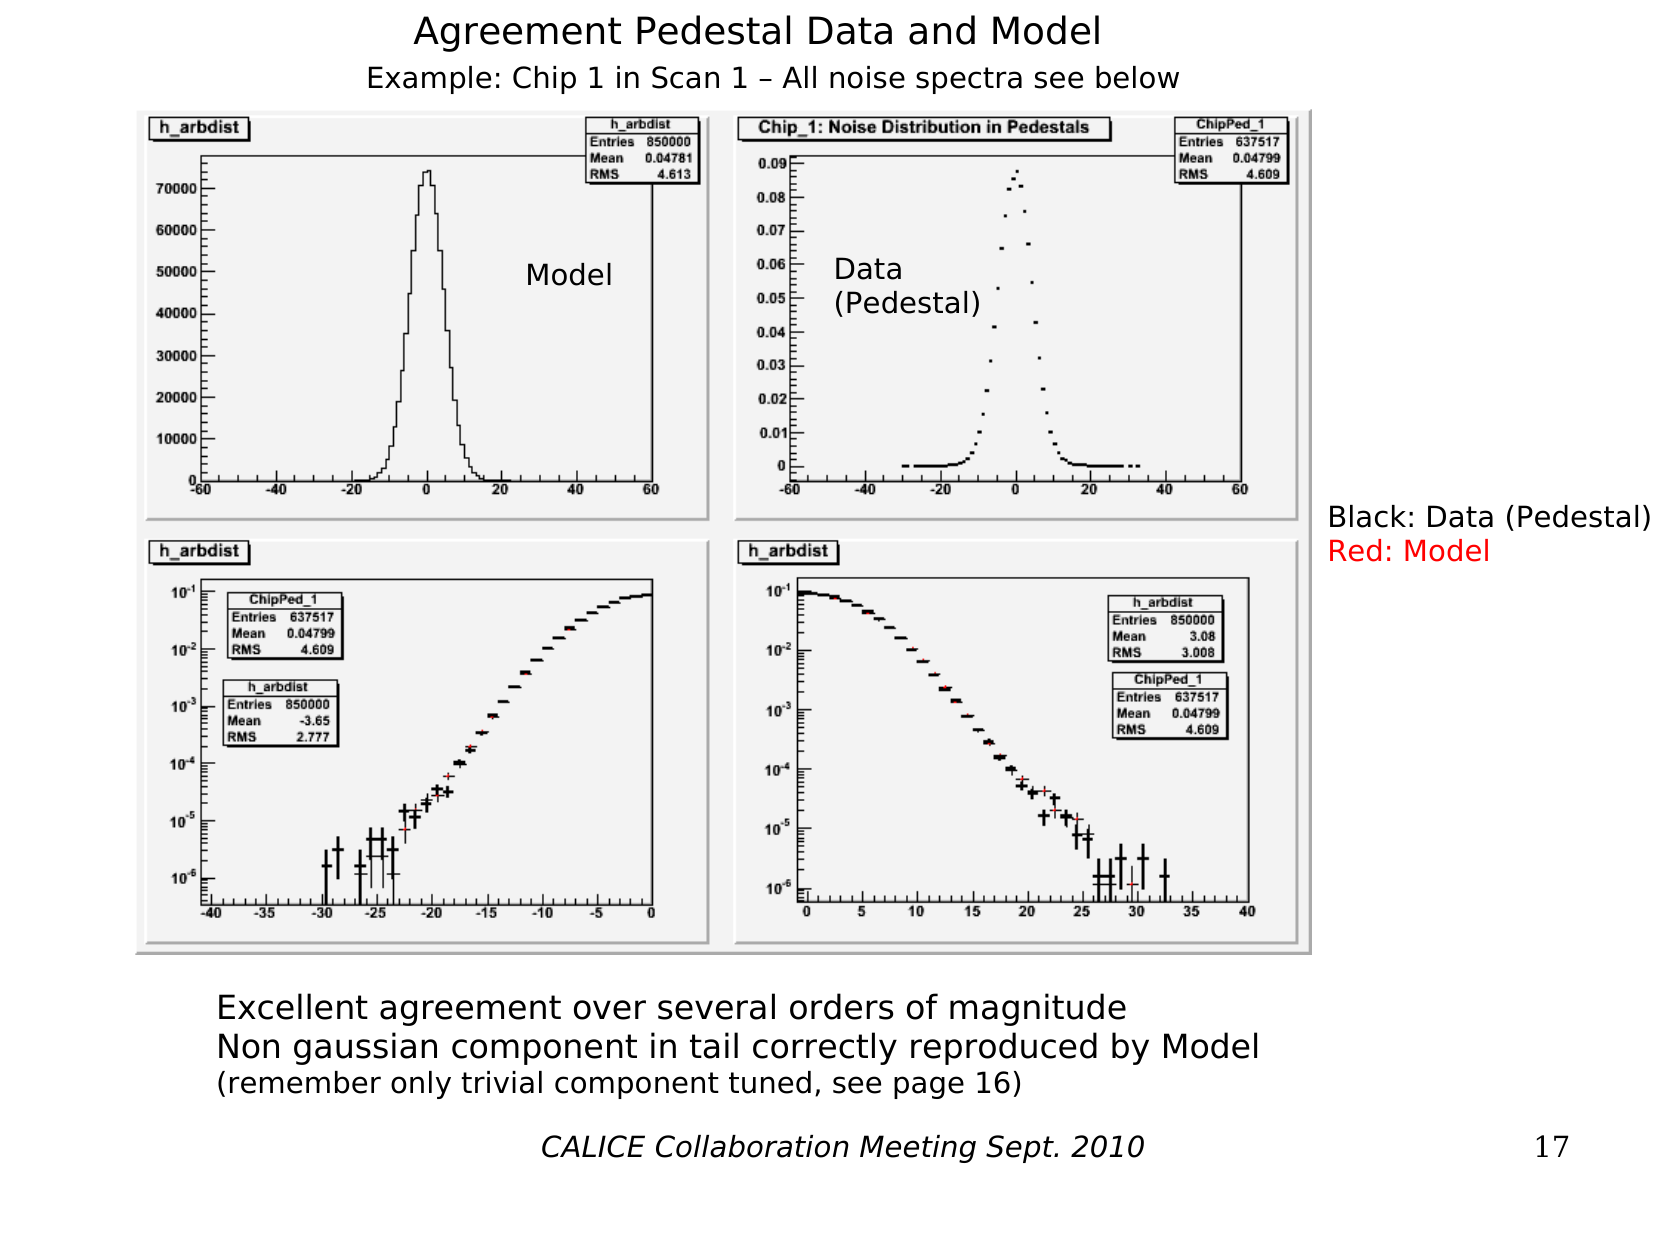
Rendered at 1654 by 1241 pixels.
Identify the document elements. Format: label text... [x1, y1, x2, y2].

text_box Excellent agreement over several orders of magnitude Non gaussian component in tail correctly reproduced by Model (remember only trivial component tuned, see page 16) [201, 981, 1278, 1108]
text_box Agreement Pedestal Data and Model [398, 2, 1119, 53]
text_box Data (Pedestal) [818, 244, 1006, 329]
text_box Example: Chip 1 in Scan 1 – All noise spectra see below [351, 53, 1197, 103]
text_box Model [510, 250, 638, 301]
text_box Black: Data (Pedestal) Red: Model [1312, 493, 1653, 577]
picture [134, 108, 1312, 955]
